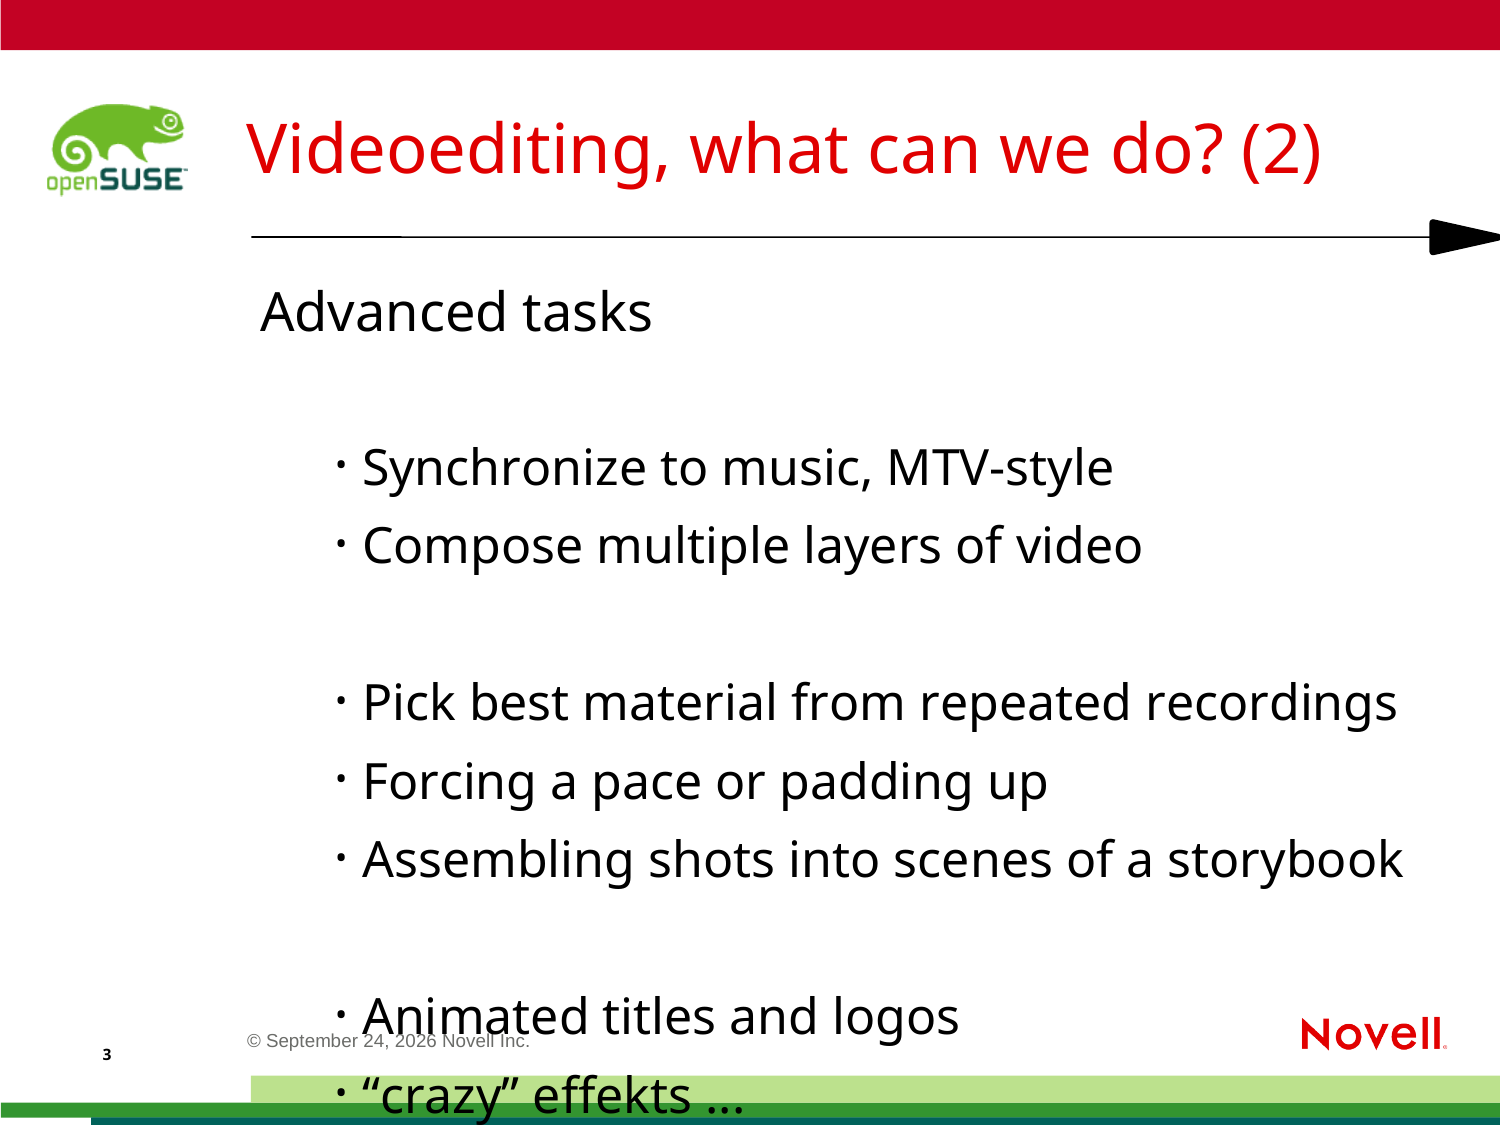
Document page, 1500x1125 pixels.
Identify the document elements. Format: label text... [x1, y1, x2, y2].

picture [47, 104, 188, 197]
picture [1295, 1027, 1453, 1056]
title Videoediting, what can we do? (2) [246, 60, 1409, 239]
list Advanced tasks Synchronize to music, MTV-style Compose multiple layers of video Pick best material from repeated recordings Forcing a pace or padding up Assembling shots into scenes of a storybook Animated titles and logos “crazy” effekts ... [245, 267, 1458, 1027]
